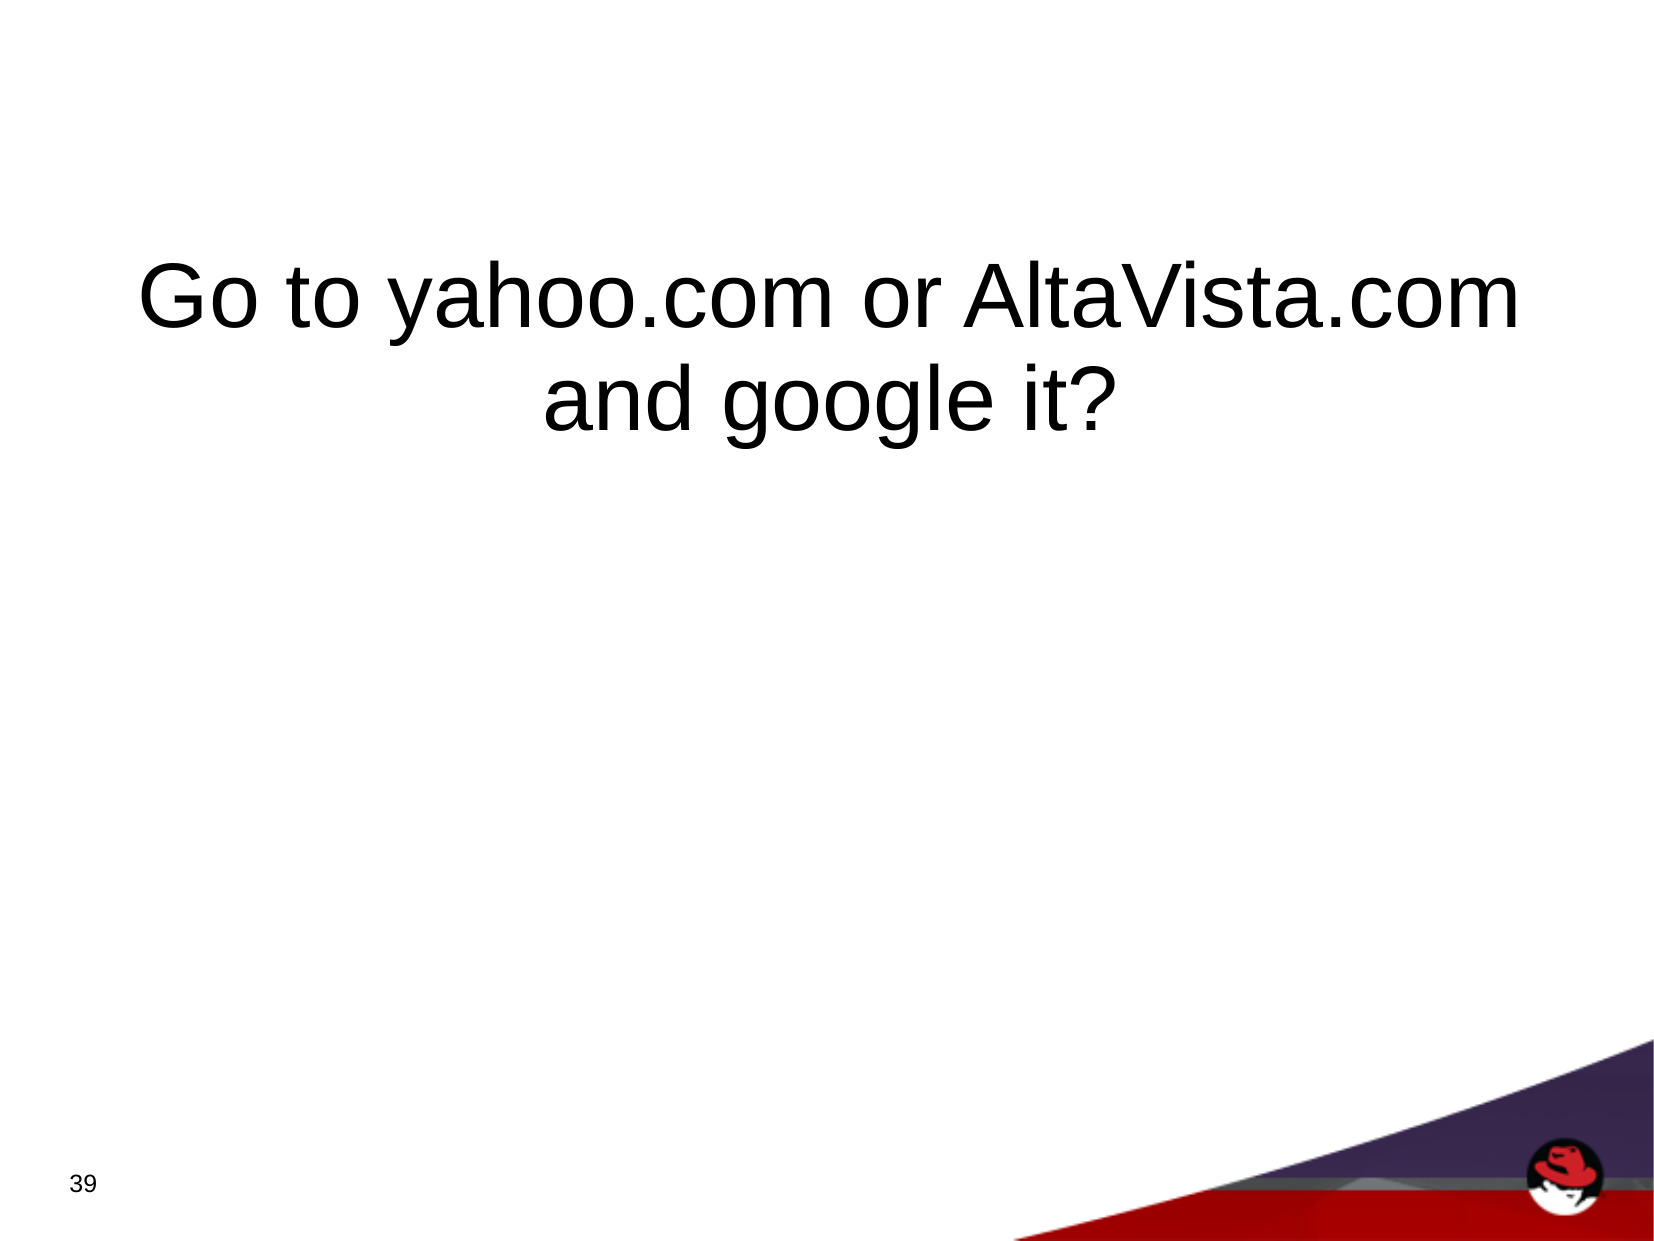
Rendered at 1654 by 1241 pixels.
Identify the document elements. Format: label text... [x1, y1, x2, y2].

picture [1012, 1036, 1654, 1241]
list Go to yahoo.com or AltaVista.com and google it? [86, 244, 1576, 1039]
